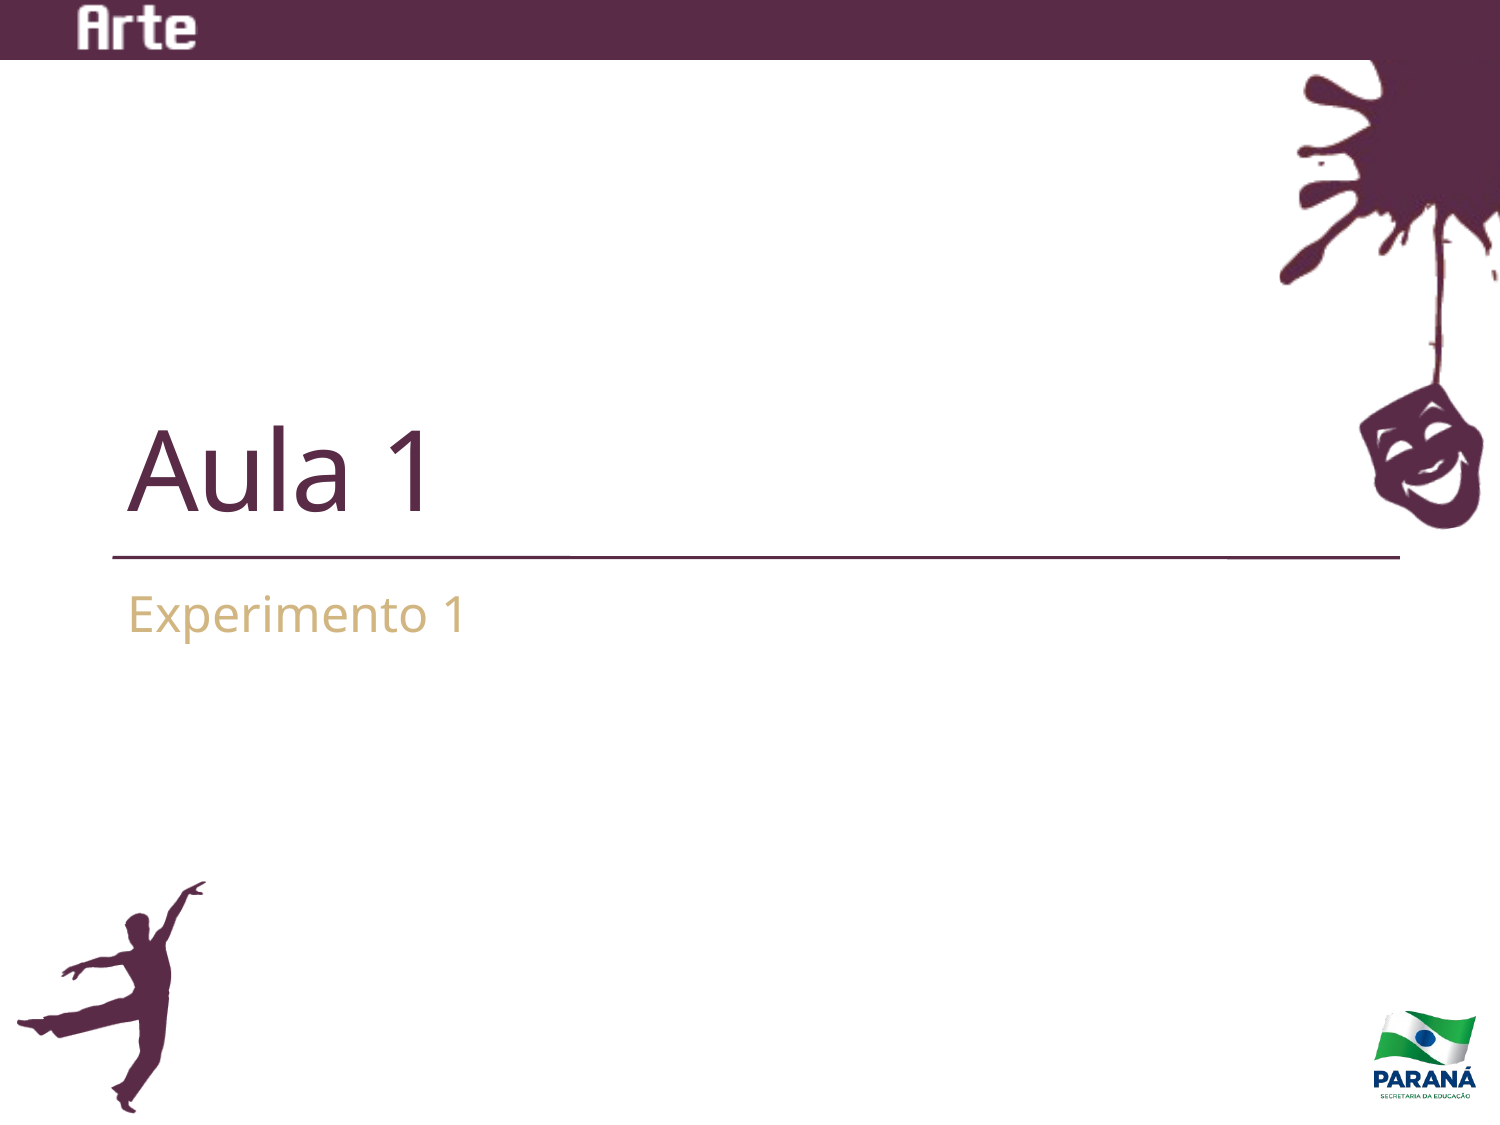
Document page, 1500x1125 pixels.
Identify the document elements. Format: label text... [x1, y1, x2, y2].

picture [1400, 377, 1497, 536]
subtitle Experimento 1 [112, 575, 1163, 863]
title Aula 1 [112, 224, 1400, 542]
picture [76, 0, 198, 67]
picture [17, 881, 207, 1114]
picture [1279, 60, 1500, 402]
picture [1374, 1011, 1476, 1099]
